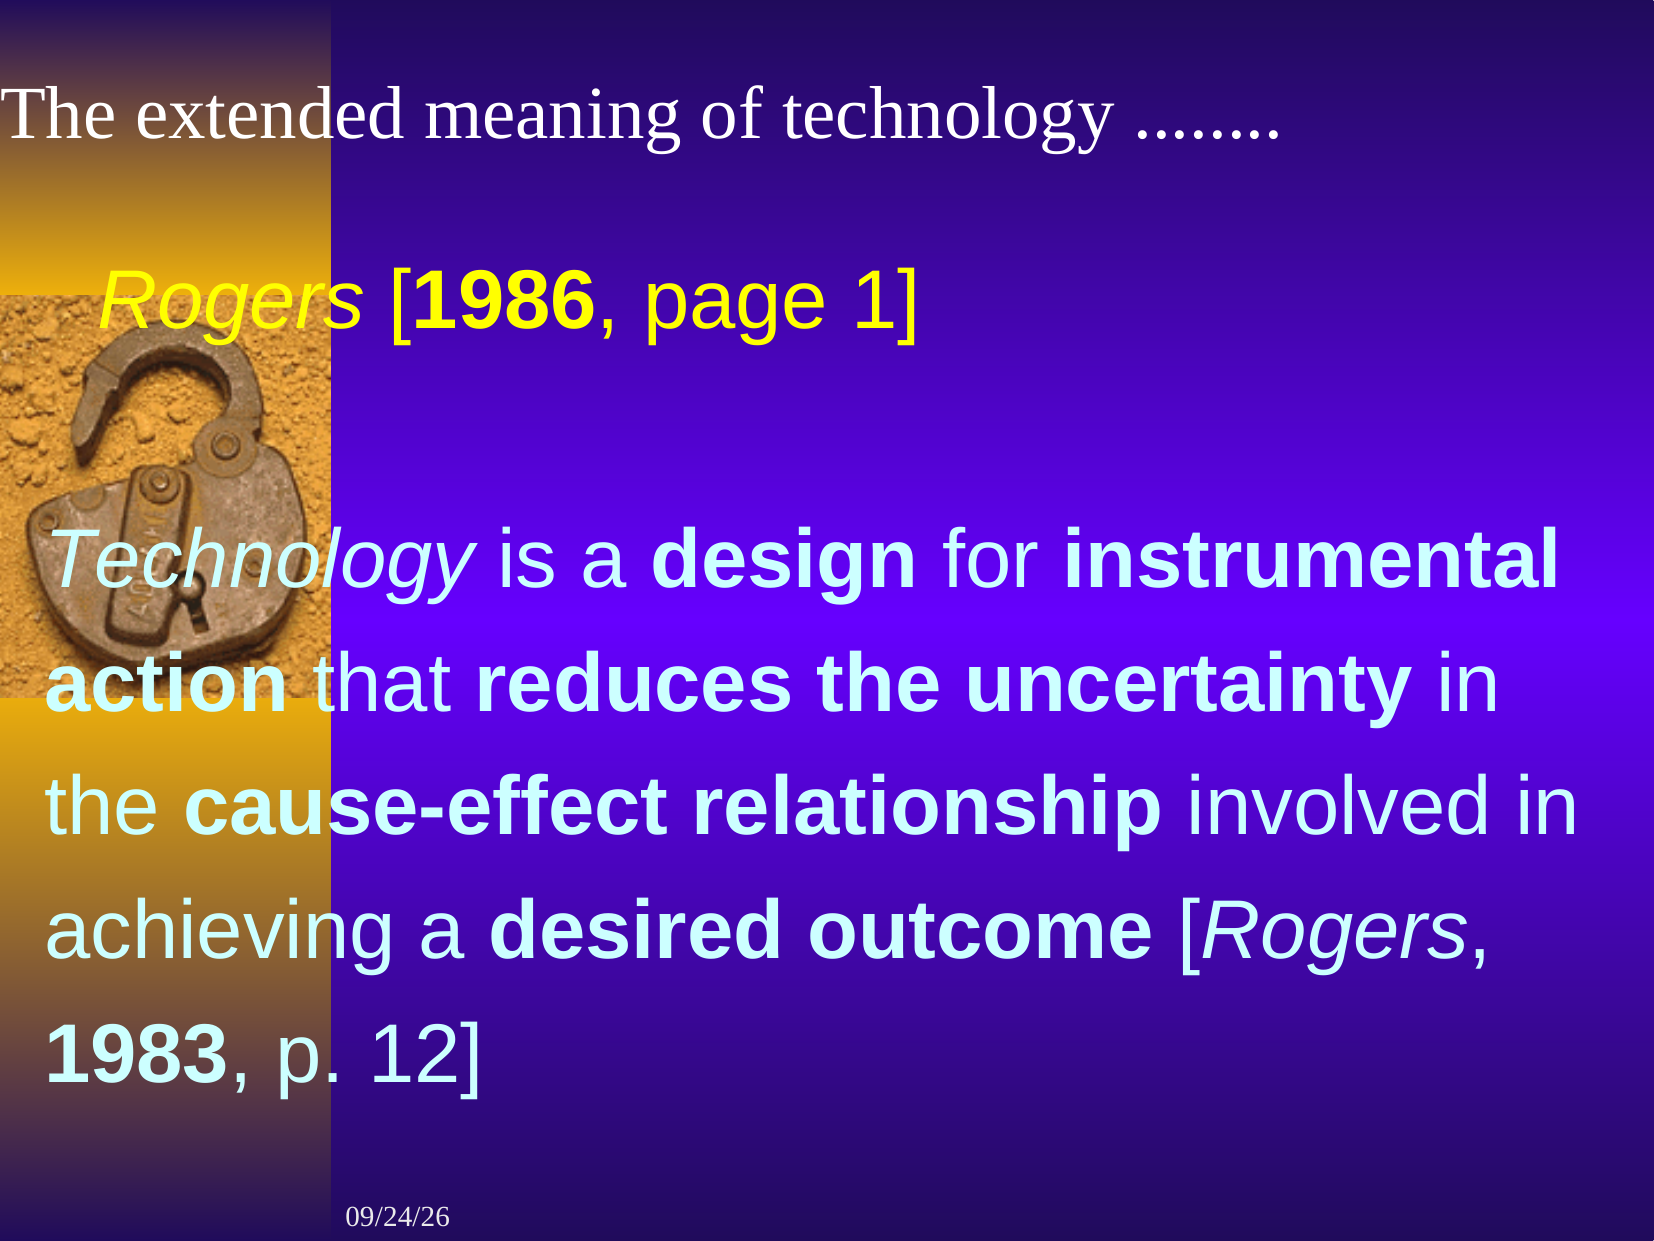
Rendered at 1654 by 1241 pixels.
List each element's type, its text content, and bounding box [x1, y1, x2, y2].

title The extended meaning of technology ........ [0, 29, 1565, 178]
text_box Technology is a design for instrumental action that reduces the uncertainty in the cause-effect relationship involved in achieving a desired outcome [Rogers, 1983, p. 12] [29, 472, 1624, 1116]
picture [0, 295, 331, 698]
text_box Rogers [1986, page 1] [59, 213, 1477, 355]
